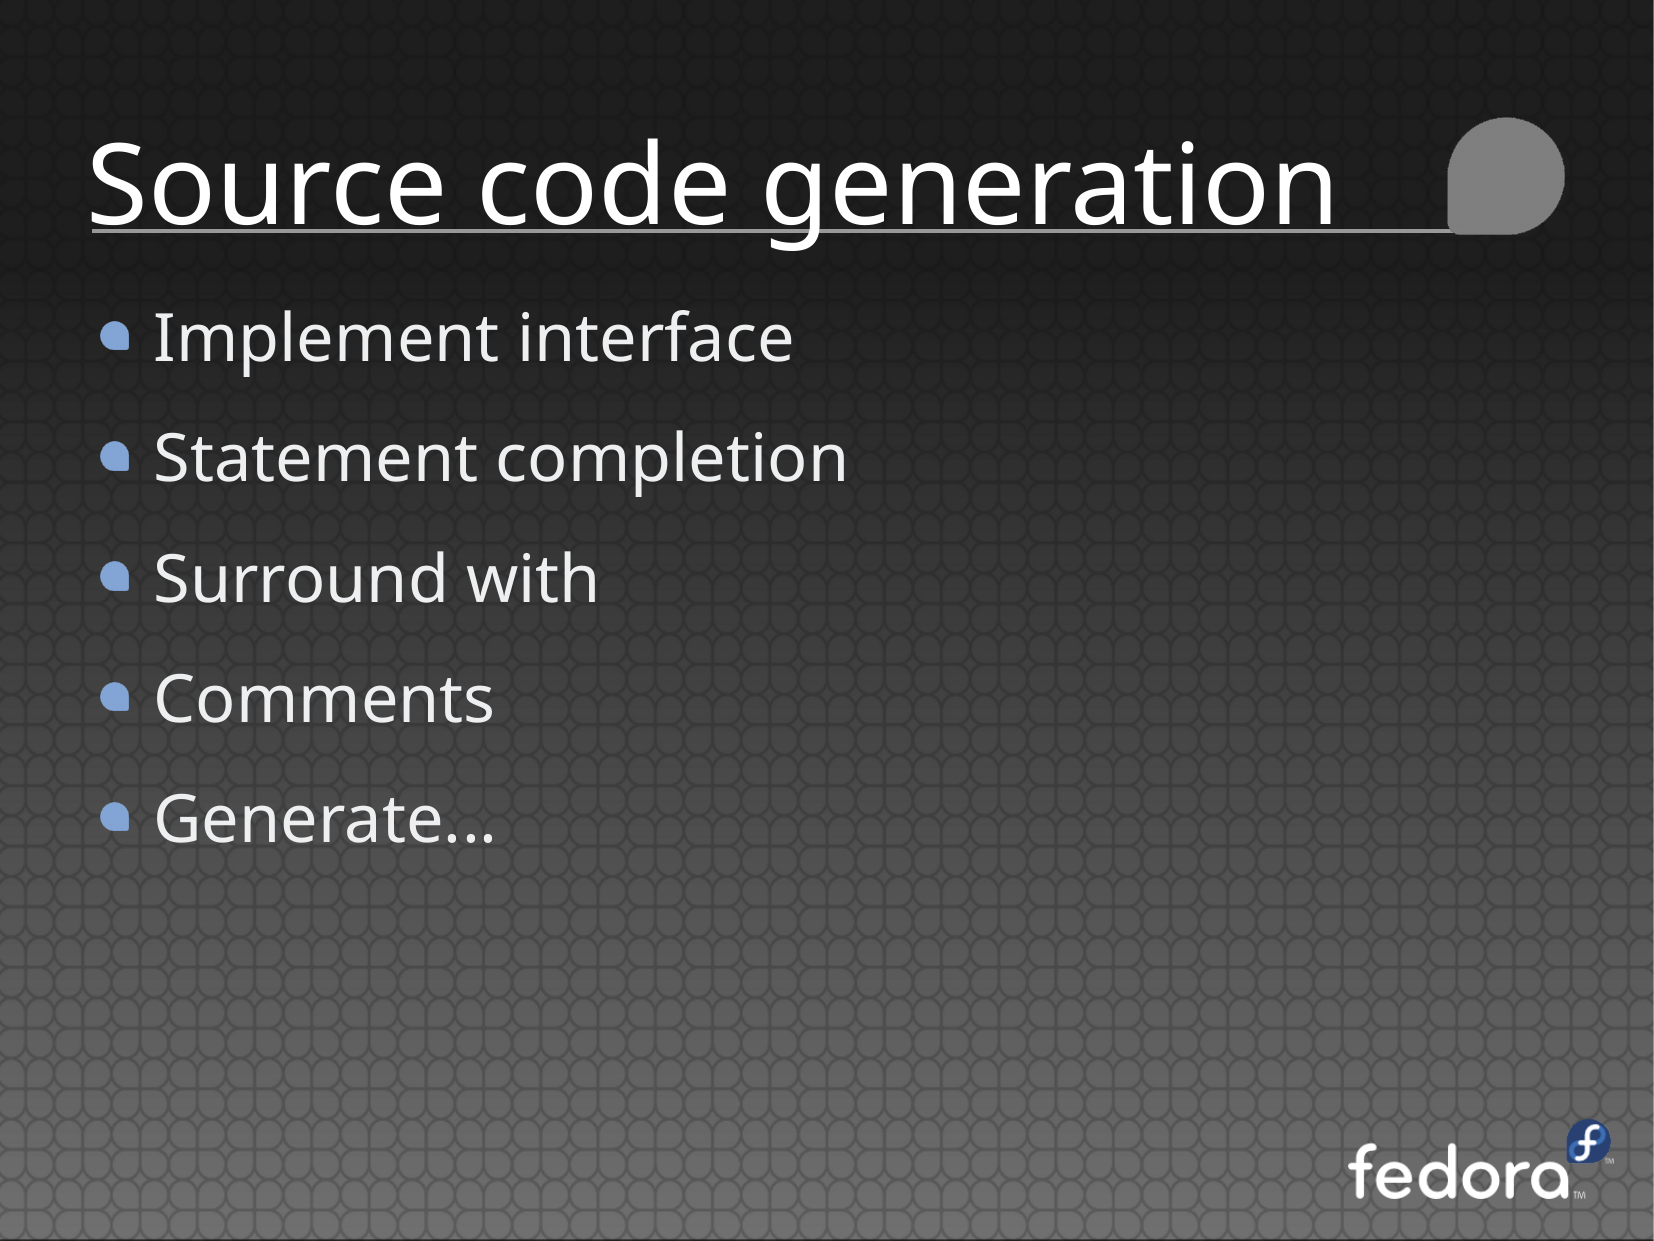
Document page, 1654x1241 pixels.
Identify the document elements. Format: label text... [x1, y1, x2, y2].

list Implement interface Statement completion Surround with Comments Generate... [82, 290, 1571, 1109]
picture [0, 0, 1654, 1241]
title Source code generation [86, 112, 1576, 249]
